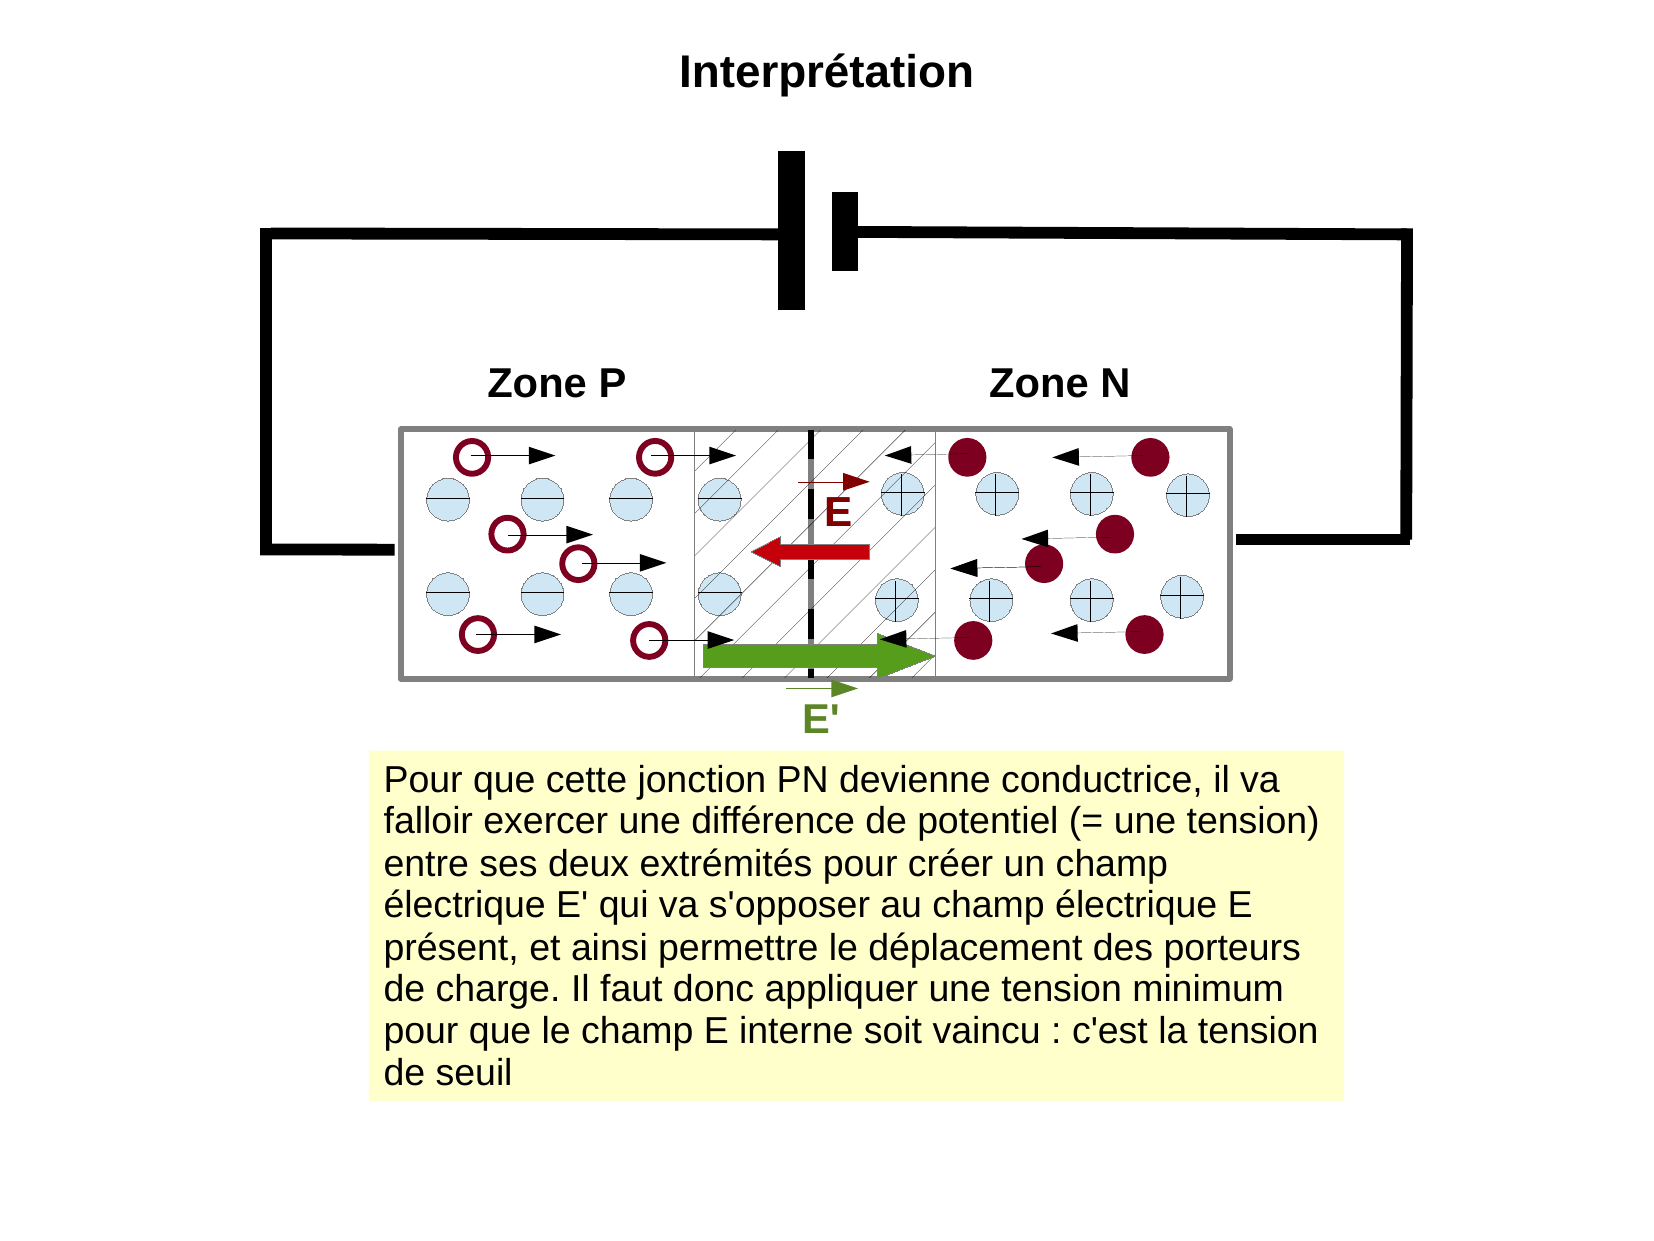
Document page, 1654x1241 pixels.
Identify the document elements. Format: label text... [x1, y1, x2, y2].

text_box [832, 192, 858, 271]
text_box [400, 429, 1230, 679]
text_box E' [787, 688, 865, 750]
text_box E [809, 481, 870, 544]
text_box Pour que cette jonction PN devienne conductrice, il va falloir exercer une différence de potentiel (= une tension) entre ses deux extrémités pour créer un champ électrique E' qui va s'opposer au champ électrique E présent, et ainsi permettre le déplacement des porteurs de charge. Il faut donc appliquer une tension minimum pour que le champ E interne soit vaincu : c'est la tension de seuil [368, 750, 1345, 1102]
title Interprétation [82, 31, 1571, 111]
text_box Zone P [472, 351, 650, 414]
text_box Zone N [974, 351, 1164, 414]
text_box [778, 151, 805, 310]
